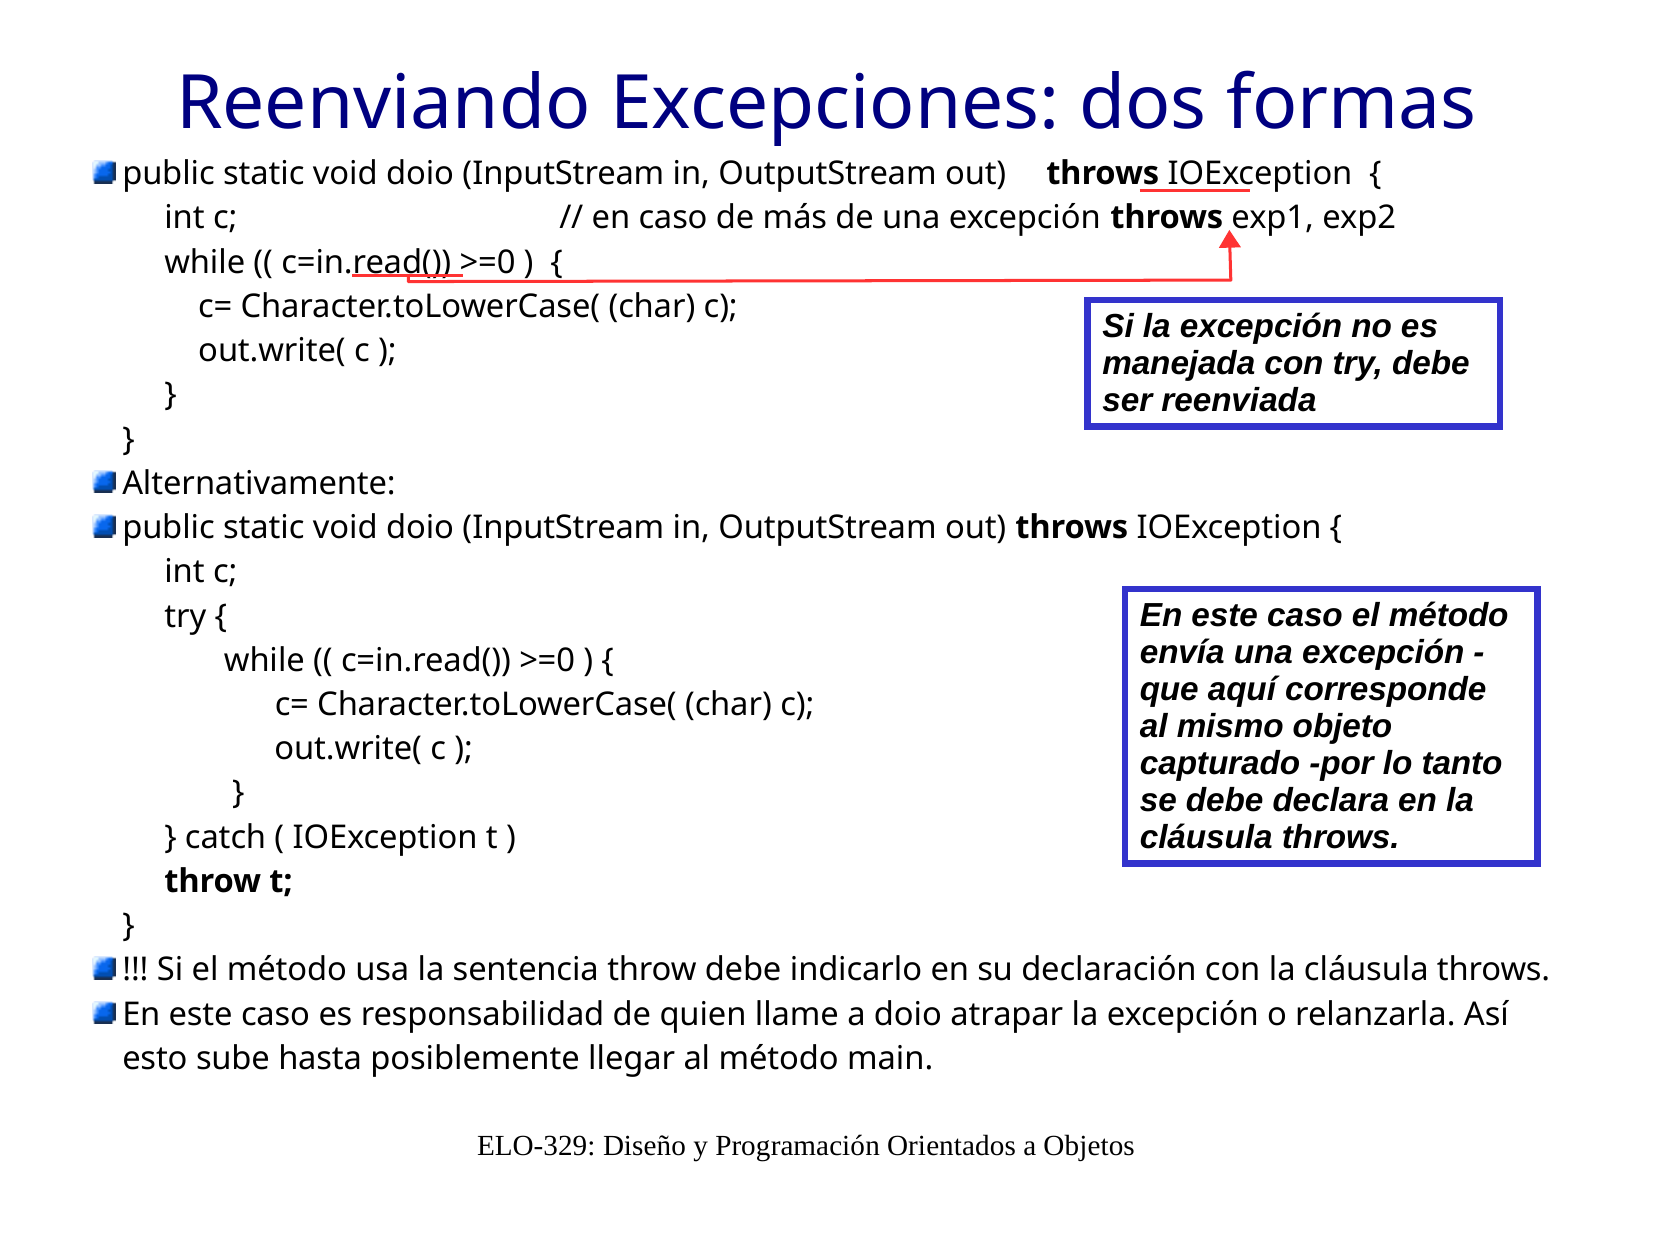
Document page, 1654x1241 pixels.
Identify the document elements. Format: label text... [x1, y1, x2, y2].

text_box En este caso el método envía una excepción - que aquí corresponde al mismo objeto capturado -por lo tanto se debe declara en la cláusula throws. [1124, 588, 1538, 864]
title Reenviando Excepciones: dos formas [82, 49, 1571, 150]
text_box Si la excepción no es manejada con try, debe ser reenviada [1087, 300, 1501, 427]
list public static void doio (InputStream in, OutputStream out) throws IOException { int c; // en caso de más de una excepción throws exp1, exp2 while (( c=in.read()) >=0 ) { c= Character.toLowerCase( (char) c); out.write( c ); } } Alternativamente: public static void doio (InputStream in, OutputStream out) throws IOException { int c; try { while (( c=in.read()) >=0 ) { c= Character.toLowerCase( (char) c); out.write( c ); } } catch ( IOException t ) throw t; } !!! Si el método usa la sentencia throw debe indicarlo en su declaración con la cláusula throws. En este caso es responsabilidad de quien llame a doio atrapar la excepción o relanzarla. Así esto sube hasta posiblemente llegar al método main. [82, 150, 1571, 1138]
